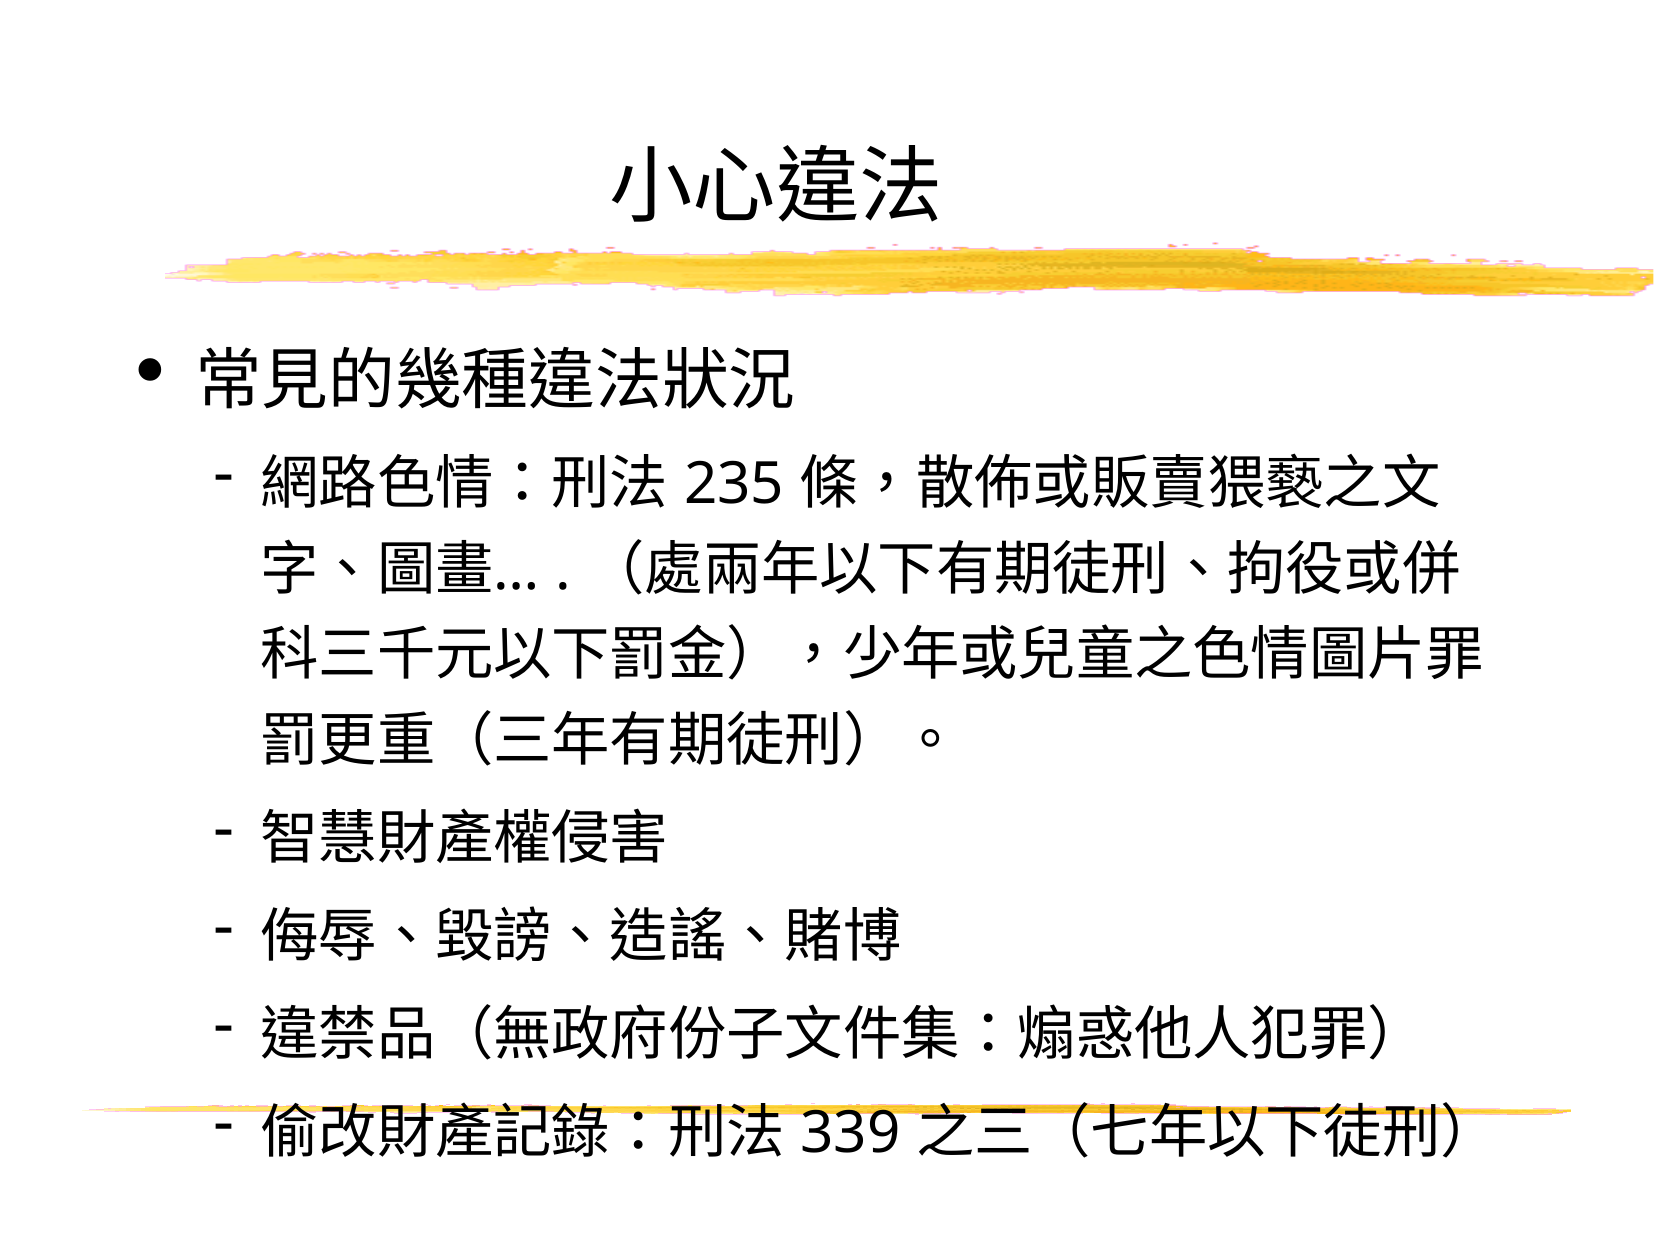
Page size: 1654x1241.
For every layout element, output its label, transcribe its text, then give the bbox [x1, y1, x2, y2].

list 常見的幾種違法狀況 網路色情：刑法235條，散佈或販賣猥褻之文字、圖畫….（處兩年以下有期徒刑、拘役或併科三千元以下罰金），少年或兒童之色情圖片罪罰更重（三年有期徒刑）。 智慧財產權侵害 侮辱、毀謗、造謠、賭博 違禁品（無政府份子文件集：煽惑他人犯罪） 偷改財產記錄：刑法339之三（七年以下徒刑） [124, 316, 1530, 1077]
picture [584, 1112, 597, 1117]
picture [1447, 1102, 1571, 1117]
picture [455, 1112, 476, 1116]
picture [682, 1110, 691, 1117]
picture [1396, 1110, 1405, 1117]
picture [286, 1108, 306, 1117]
picture [82, 1102, 1084, 1117]
title 小心違法 [73, 41, 1479, 249]
picture [1079, 1102, 1451, 1117]
picture [559, 1109, 572, 1117]
picture [165, 237, 1654, 308]
picture [386, 1109, 398, 1116]
